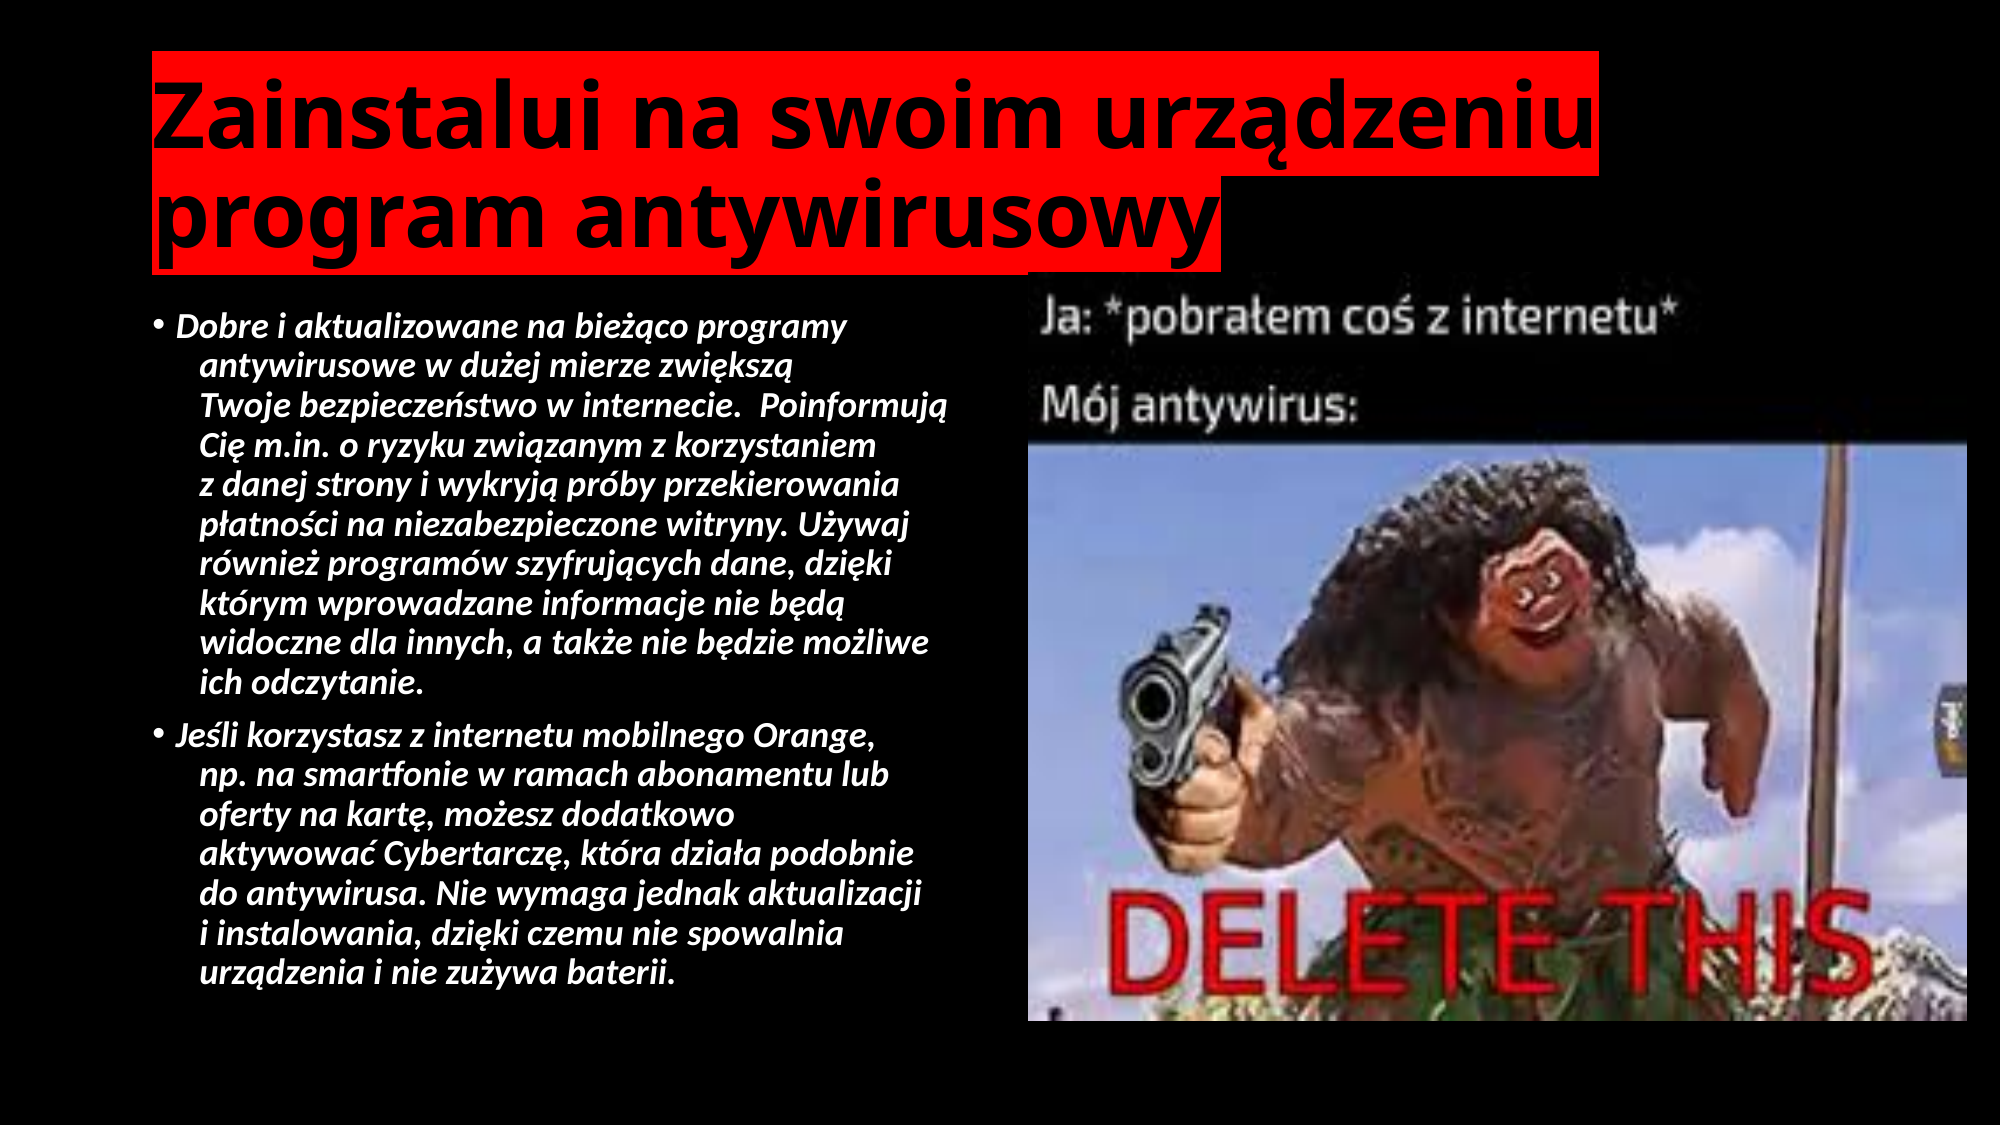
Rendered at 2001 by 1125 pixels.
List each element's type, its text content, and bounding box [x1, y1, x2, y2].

text_box Dobre i aktualizowane na bieżąco programy antywirusowe w dużej mierze zwiększą Twoje bezpieczeństwo w internecie. Poinformują Cię m.in. o ryzyku związanym z korzystaniem z danej strony i wykryją próby przekierowania płatności na niezabezpieczone witryny. Używaj również programów szyfrujących dane, dzięki którym wprowadzane informacje nie będą widoczne dla innych, a także nie będzie możliwe ich odczytanie. Jeśli korzystasz z internetu mobilnego Orange, np. na smartfonie w ramach abonamentu lub oferty na kartę, możesz dodatkowo aktywować Cybertarczę, która działa podobnie do antywirusa. Nie wymaga jednak aktualizacji i instalowania, dzięki czemu nie spowalnia urządzenia i nie zużywa baterii. [137, 299, 987, 1013]
text_box Zainstaluj na swoim urządzeniu program antywirusowy [1221, 60, 1862, 272]
text_box Zainstaluj na swoim urządzeniu program antywirusowy [137, 60, 1028, 277]
picture [1028, 272, 1967, 1021]
